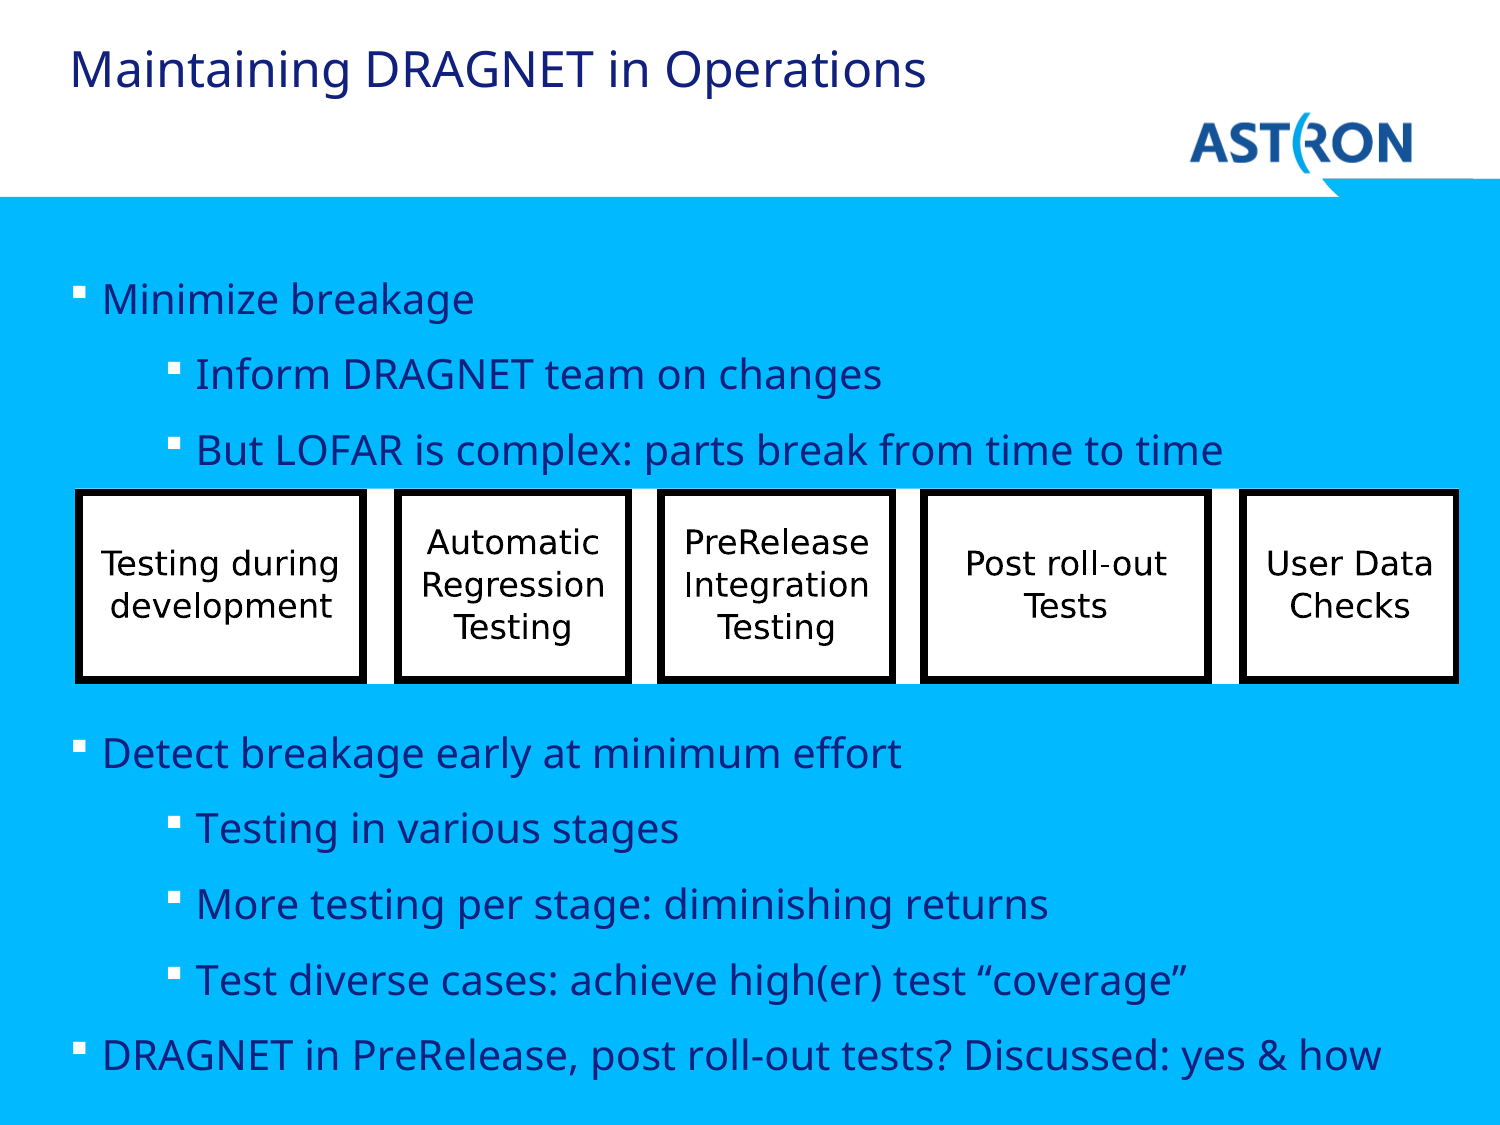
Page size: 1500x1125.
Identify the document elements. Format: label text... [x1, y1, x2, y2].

picture [76, 489, 1458, 683]
picture [0, 0, 1500, 196]
title Maintaining DRAGNET in Operations [69, 37, 1075, 188]
list Minimize breakage Inform DRAGNET team on changes But LOFAR is complex: parts break from time to time Detect breakage early at minimum effort Testing in various stages More testing per stage: diminishing returns Test diverse cases: achieve high(er) test “coverage” DRAGNET in PreRelease, post roll-out tests? Discussed: yes & how [70, 262, 1500, 1111]
